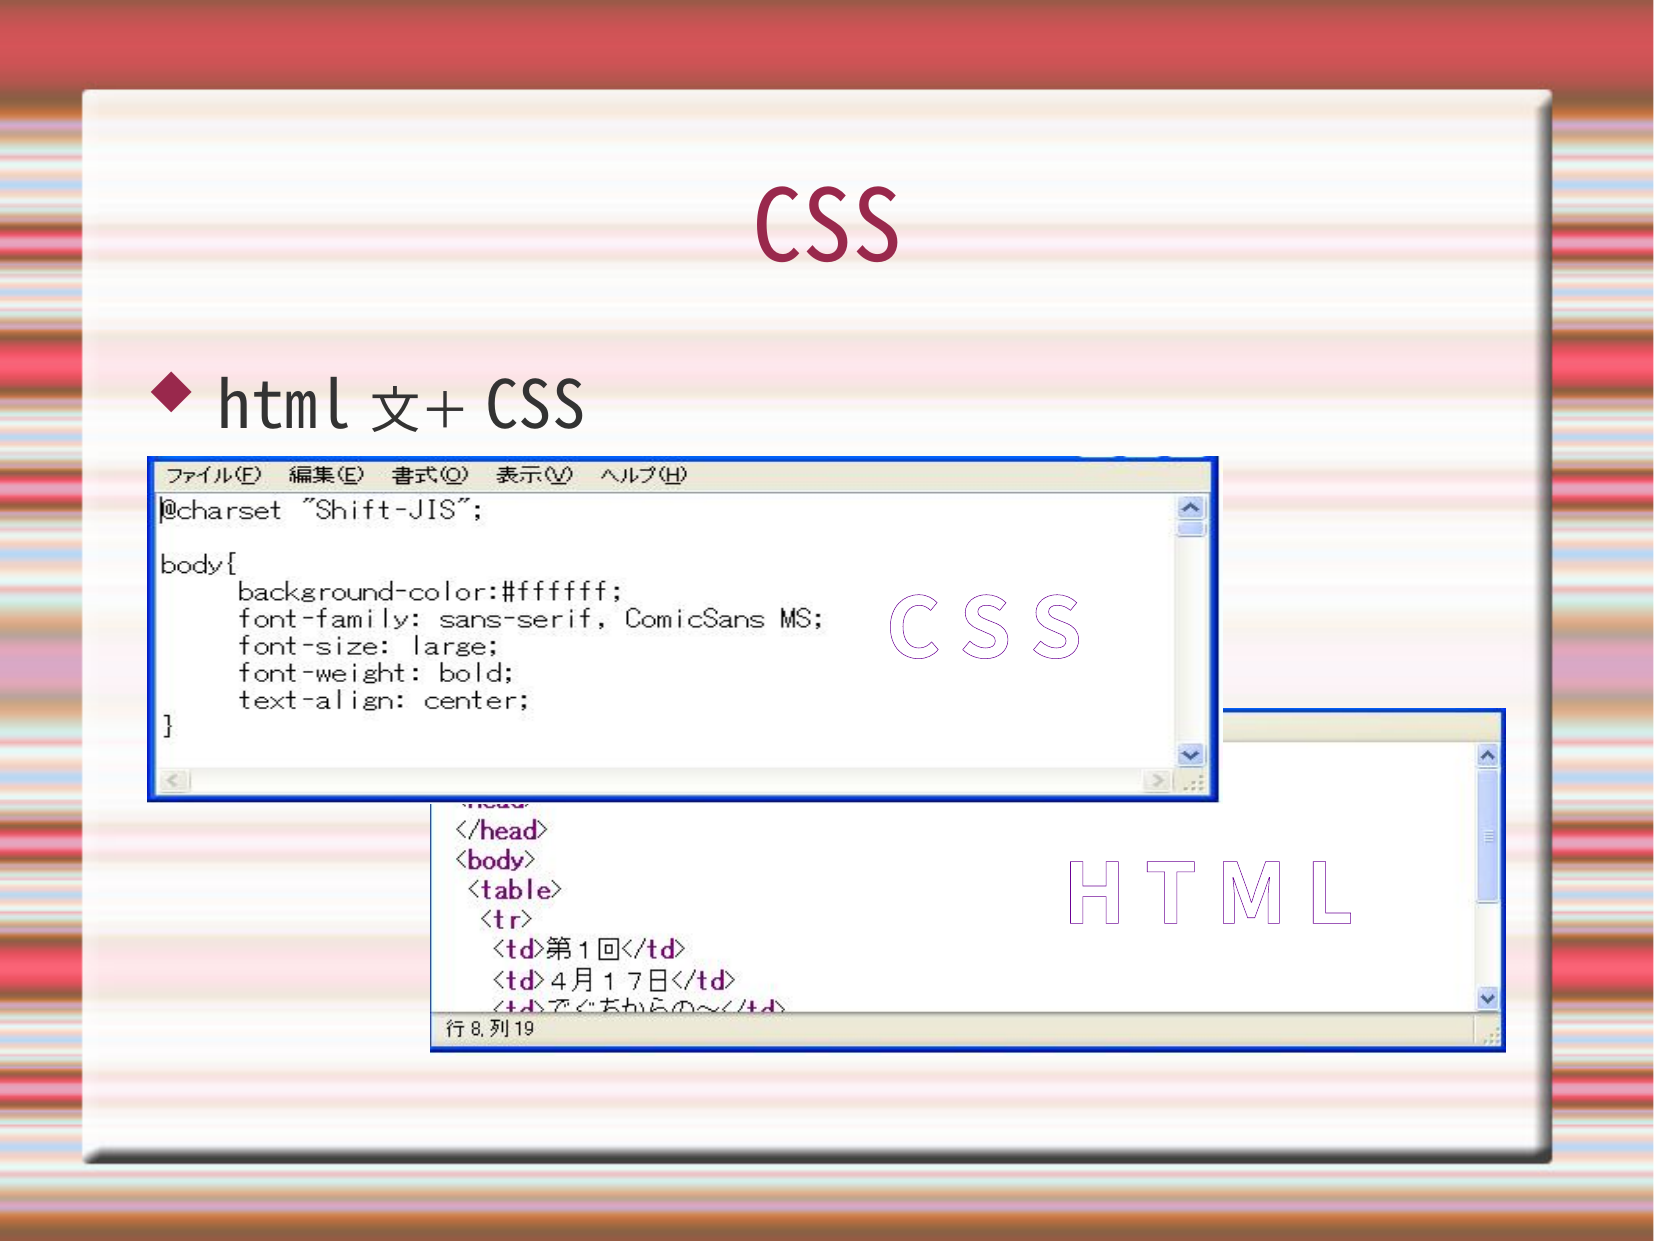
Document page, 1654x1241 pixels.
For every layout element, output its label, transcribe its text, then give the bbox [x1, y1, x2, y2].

picture [0, 0, 1654, 1241]
text_box H T M L [1062, 826, 1418, 945]
text_box C S S [885, 561, 1329, 679]
list html文＋CSS [134, 350, 1516, 1133]
title CSS [121, 114, 1534, 322]
